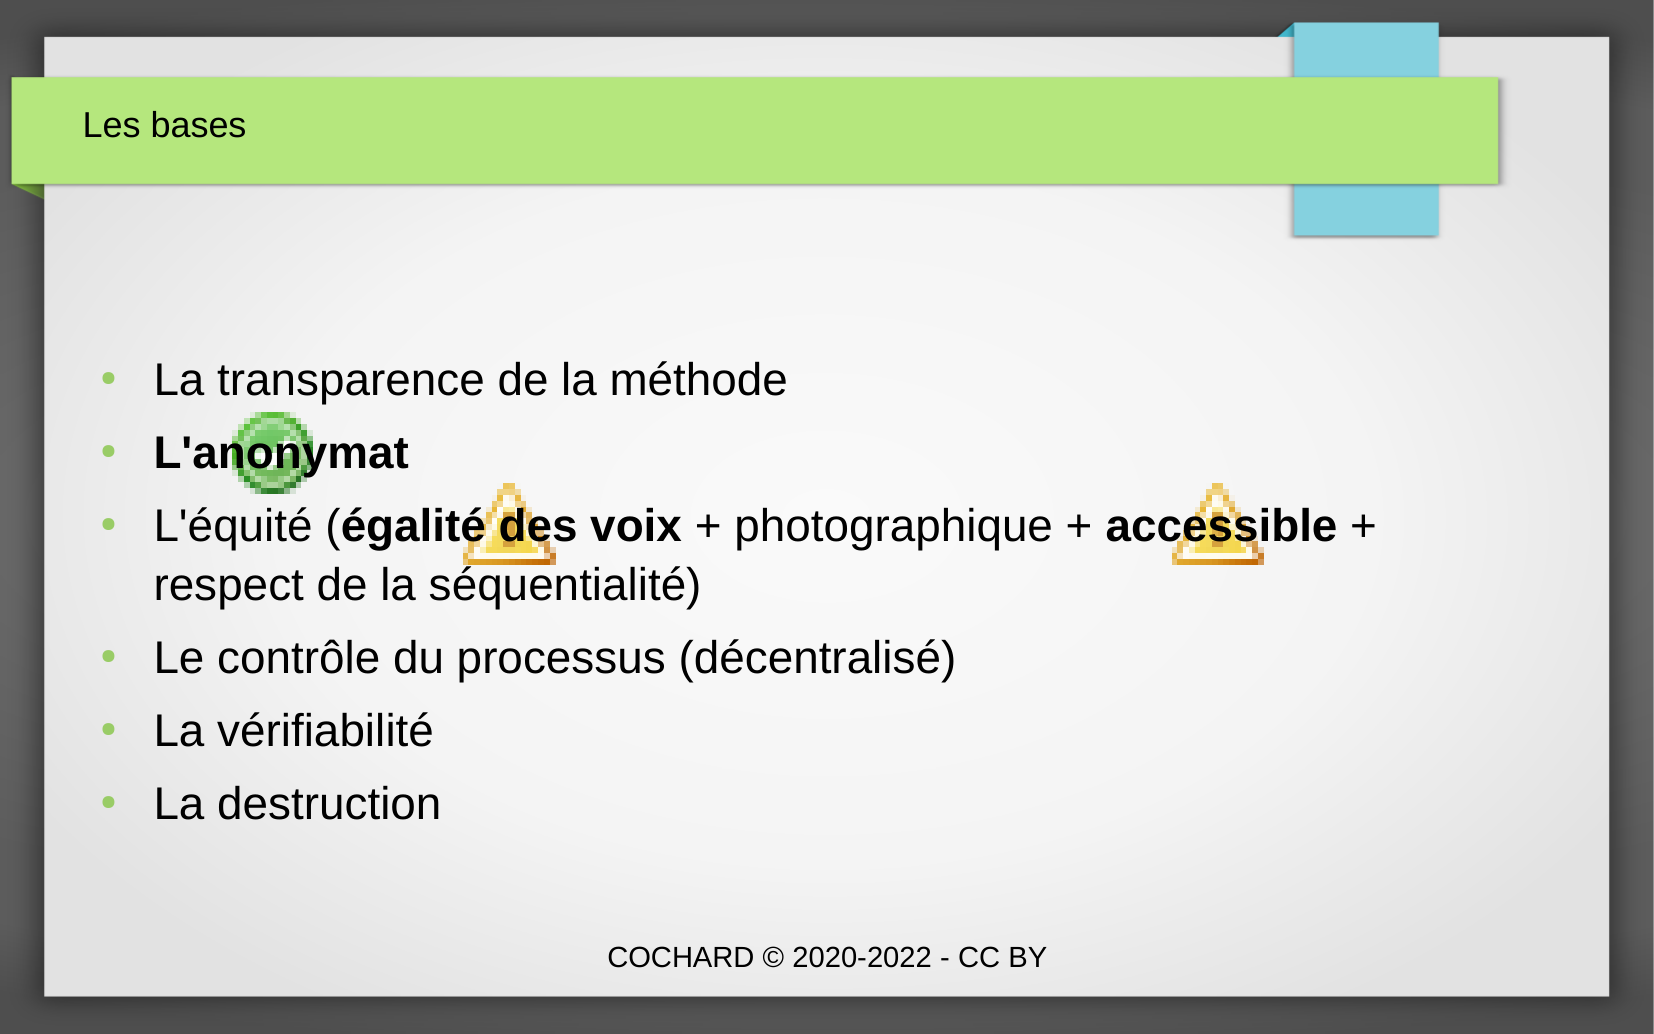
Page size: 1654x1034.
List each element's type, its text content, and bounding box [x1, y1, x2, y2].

picture [0, 0, 1654, 1034]
title Les bases [82, 39, 1235, 210]
list La transparence de la méthode L'anonymat L'équité (égalité des voix + photographique + accessible + respect de la séquentialité) Le contrôle du processus (décentralisé) La vérifiabilité La destruction [82, 249, 1571, 849]
